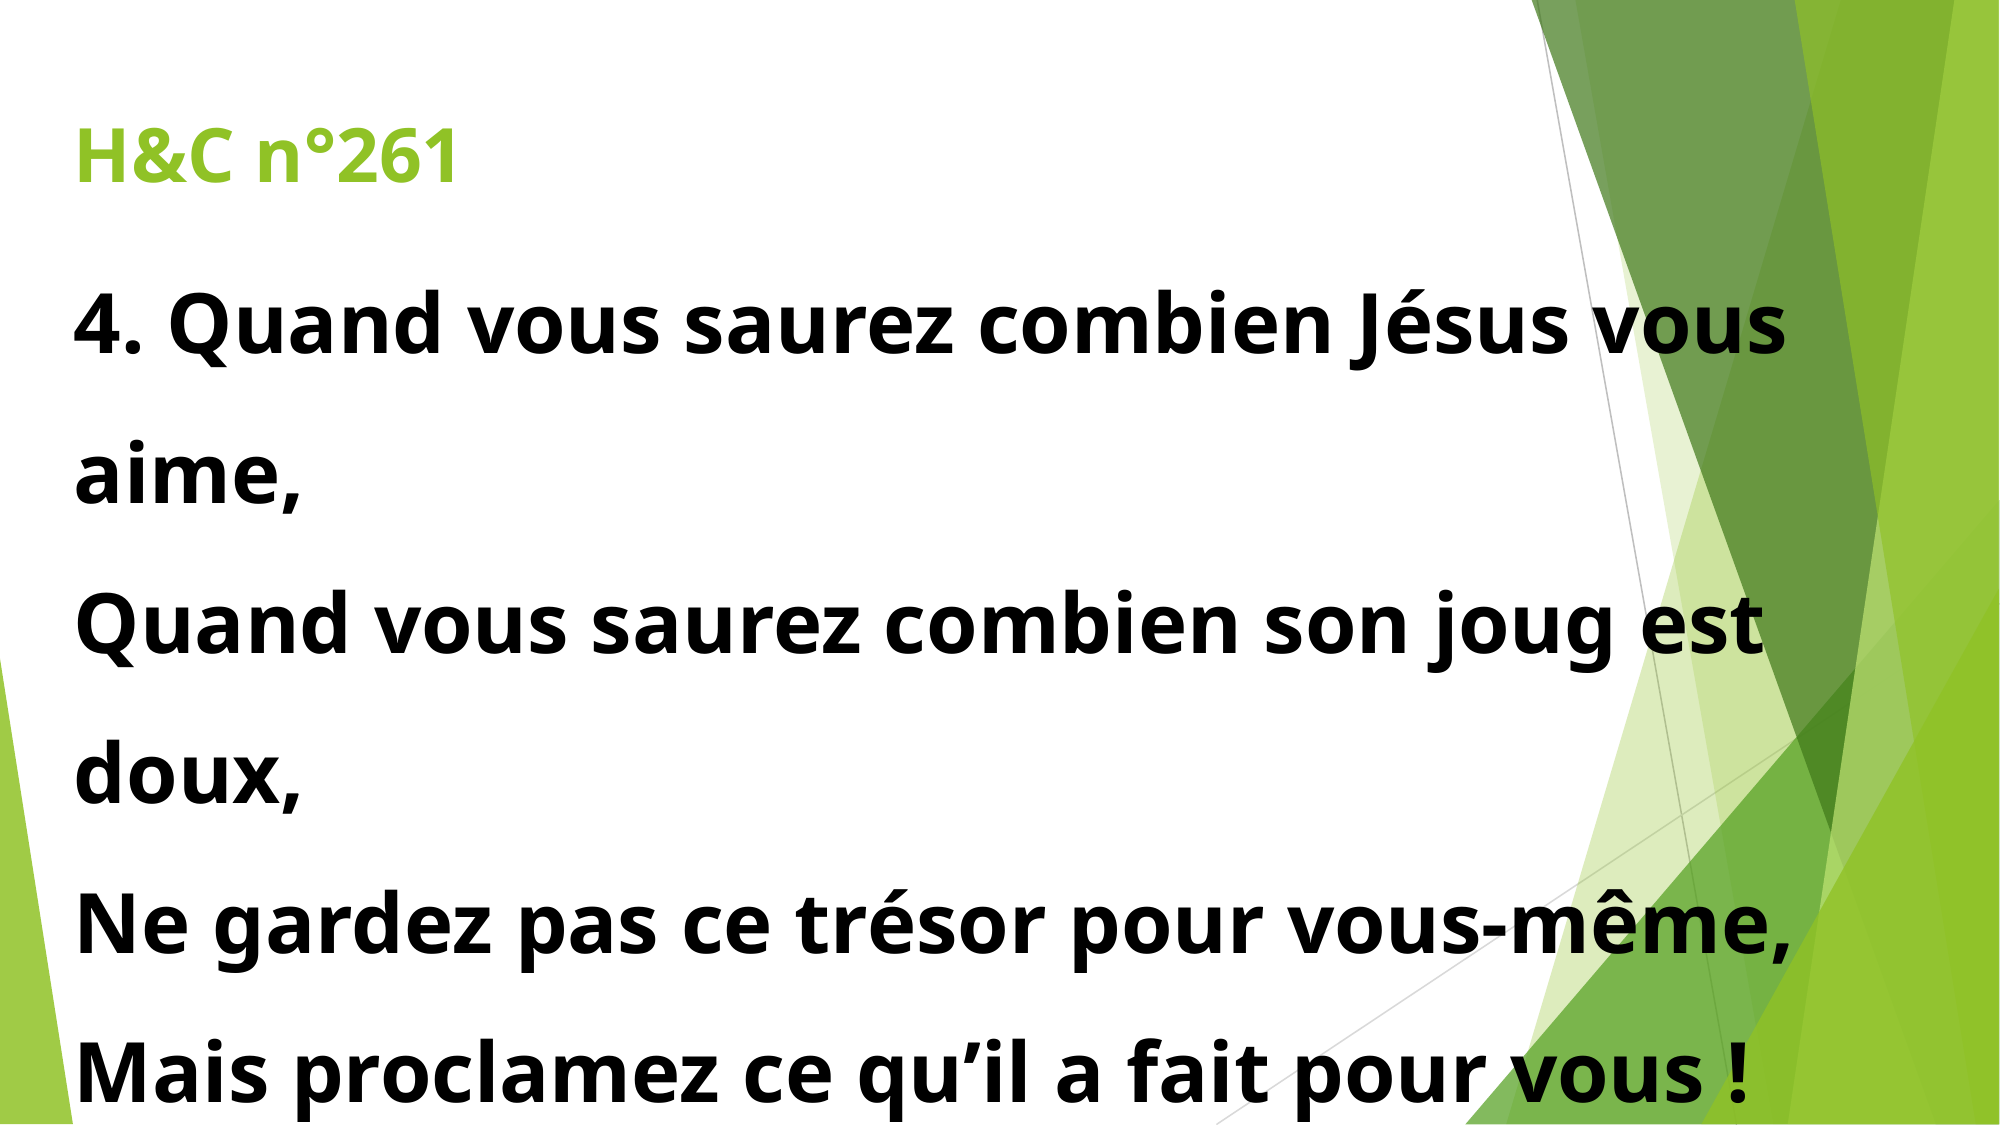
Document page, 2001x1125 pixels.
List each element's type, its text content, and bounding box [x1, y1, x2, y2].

text_box H&C n°261 [59, 99, 1522, 212]
text_box 4. Quand vous saurez combien Jésus vous aime, Quand vous saurez combien son joug est doux, Ne gardez pas ce trésor pour vous-même, Mais proclamez ce qu’il a fait pour vous ! Mon Sauveur vous aime, etc. [59, 212, 2001, 1074]
